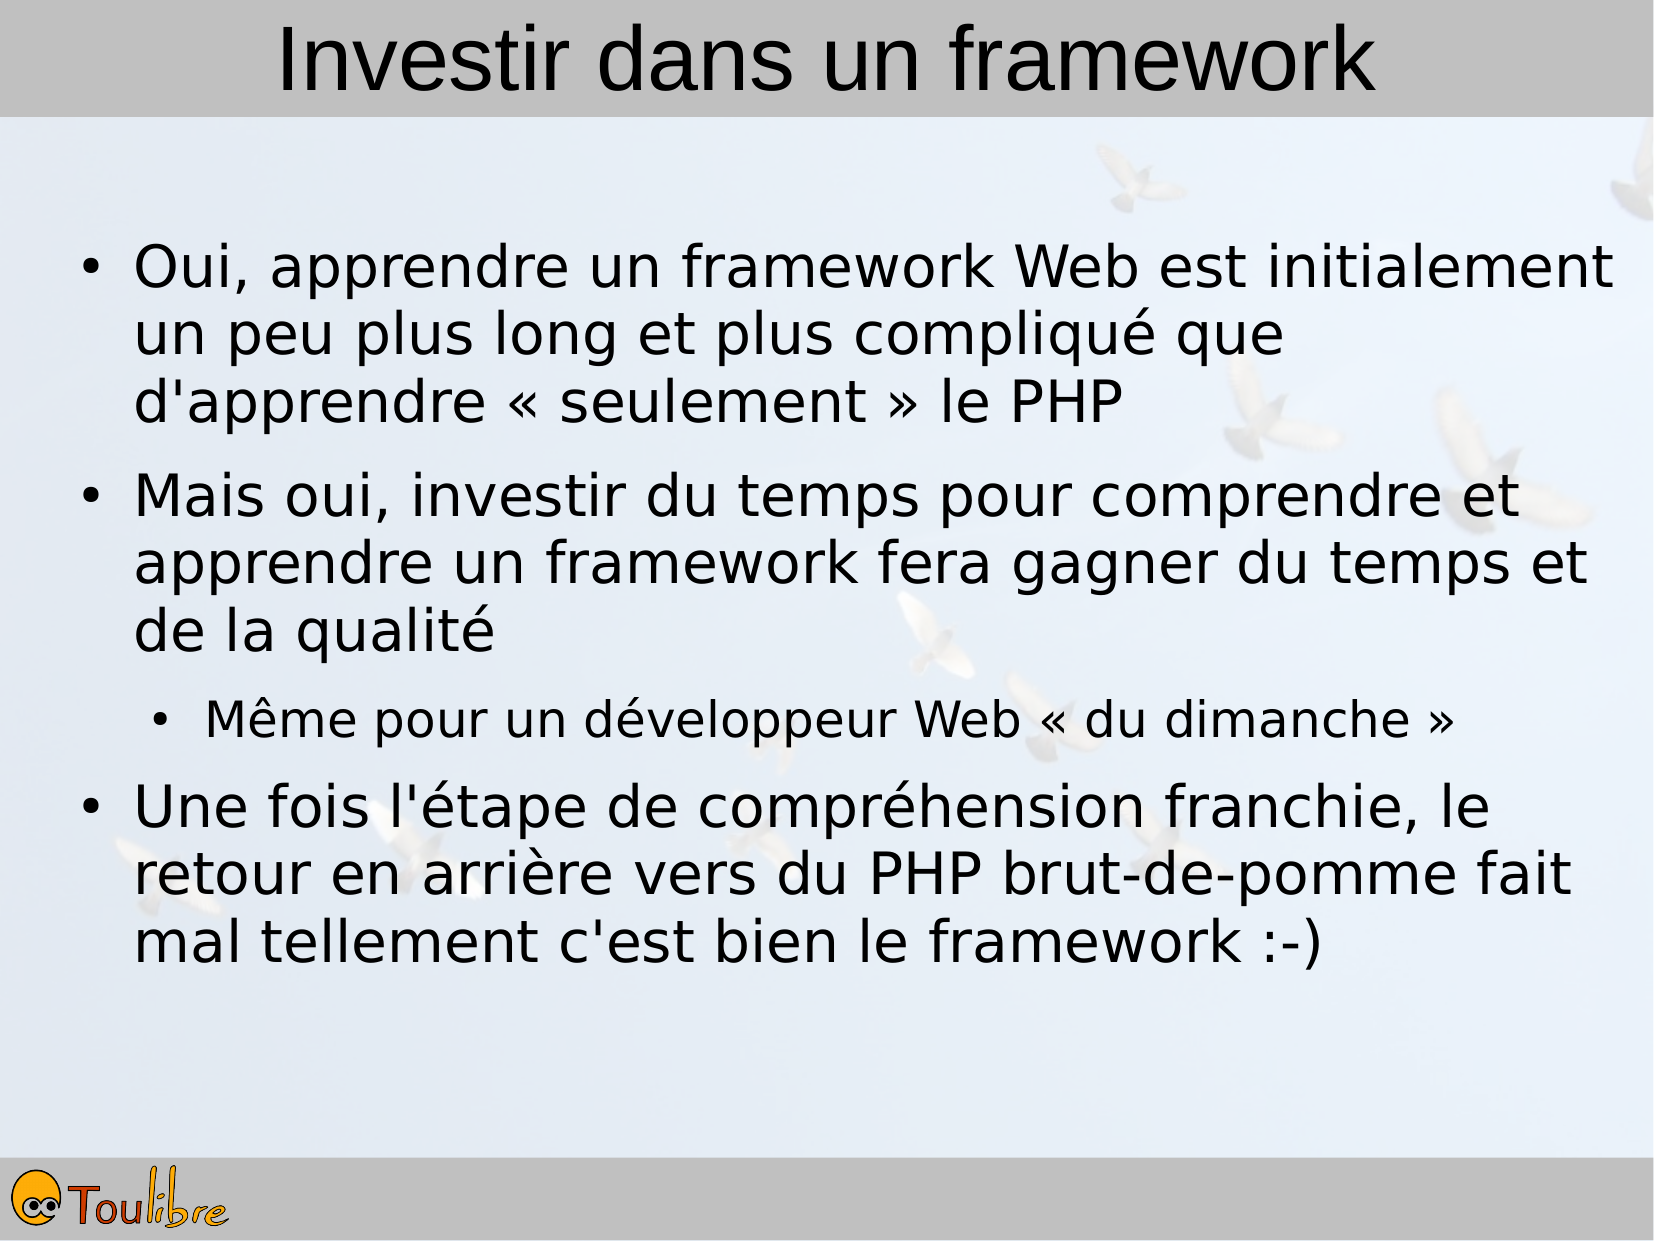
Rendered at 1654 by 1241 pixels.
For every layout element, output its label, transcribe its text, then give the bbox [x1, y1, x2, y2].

picture [11, 1165, 229, 1228]
title Investir dans un framework [0, 0, 1654, 117]
list Oui, apprendre un framework Web est initialement un peu plus long et plus compliqué que d'apprendre « seulement » le PHP Mais oui, investir du temps pour comprendre et apprendre un framework fera gagner du temps et de la qualité Même pour un développeur Web « du dimanche » Une fois l'étape de compréhension franchie, le retour en arrière vers du PHP brut-de-pomme fait mal tellement c'est bien le framework :-) [62, 233, 1621, 1052]
